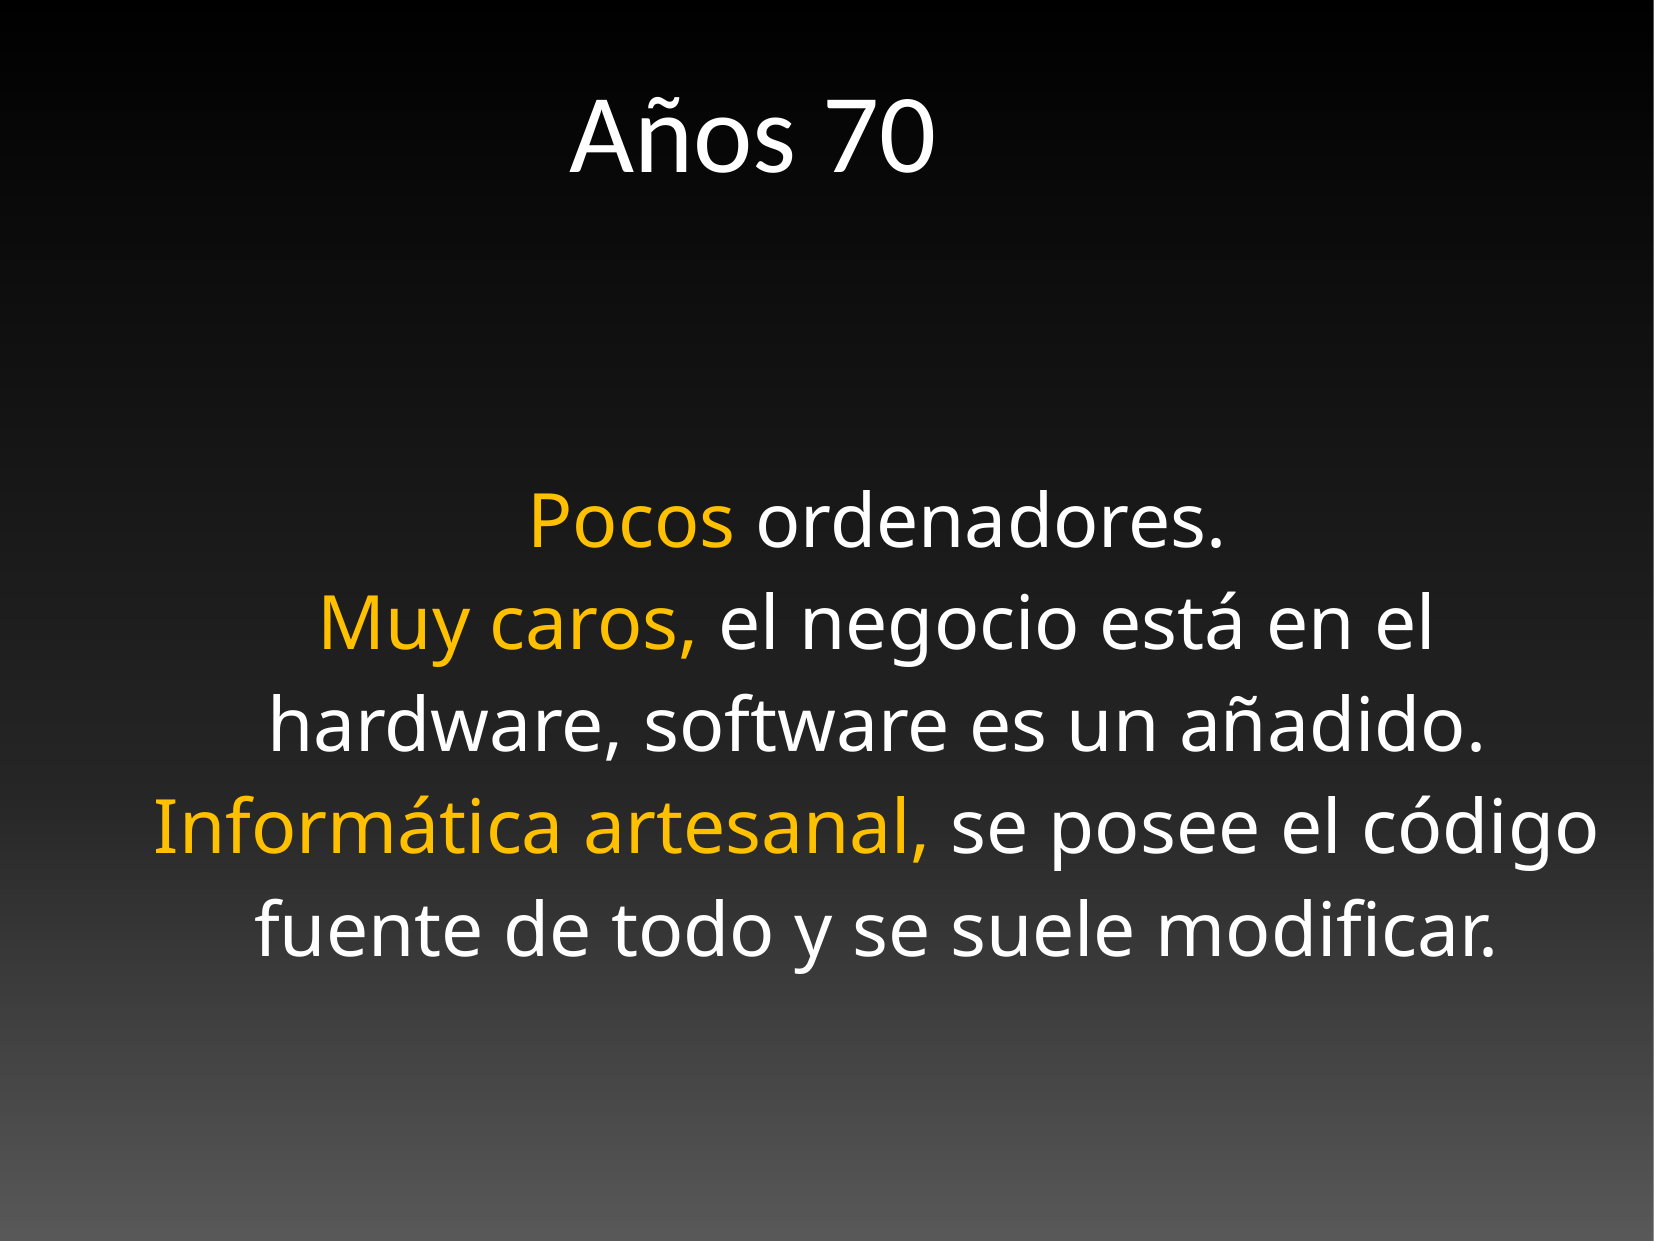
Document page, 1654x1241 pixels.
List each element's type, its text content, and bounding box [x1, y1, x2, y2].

picture [0, 0, 1654, 1241]
text_box Años 70 [554, 80, 1065, 208]
text_box Pocos ordenadores. Muy caros, el negocio está en el hardware, software es un añadido. Informática artesanal, se posee el código fuente de todo y se suele modificar. [124, 459, 1630, 986]
